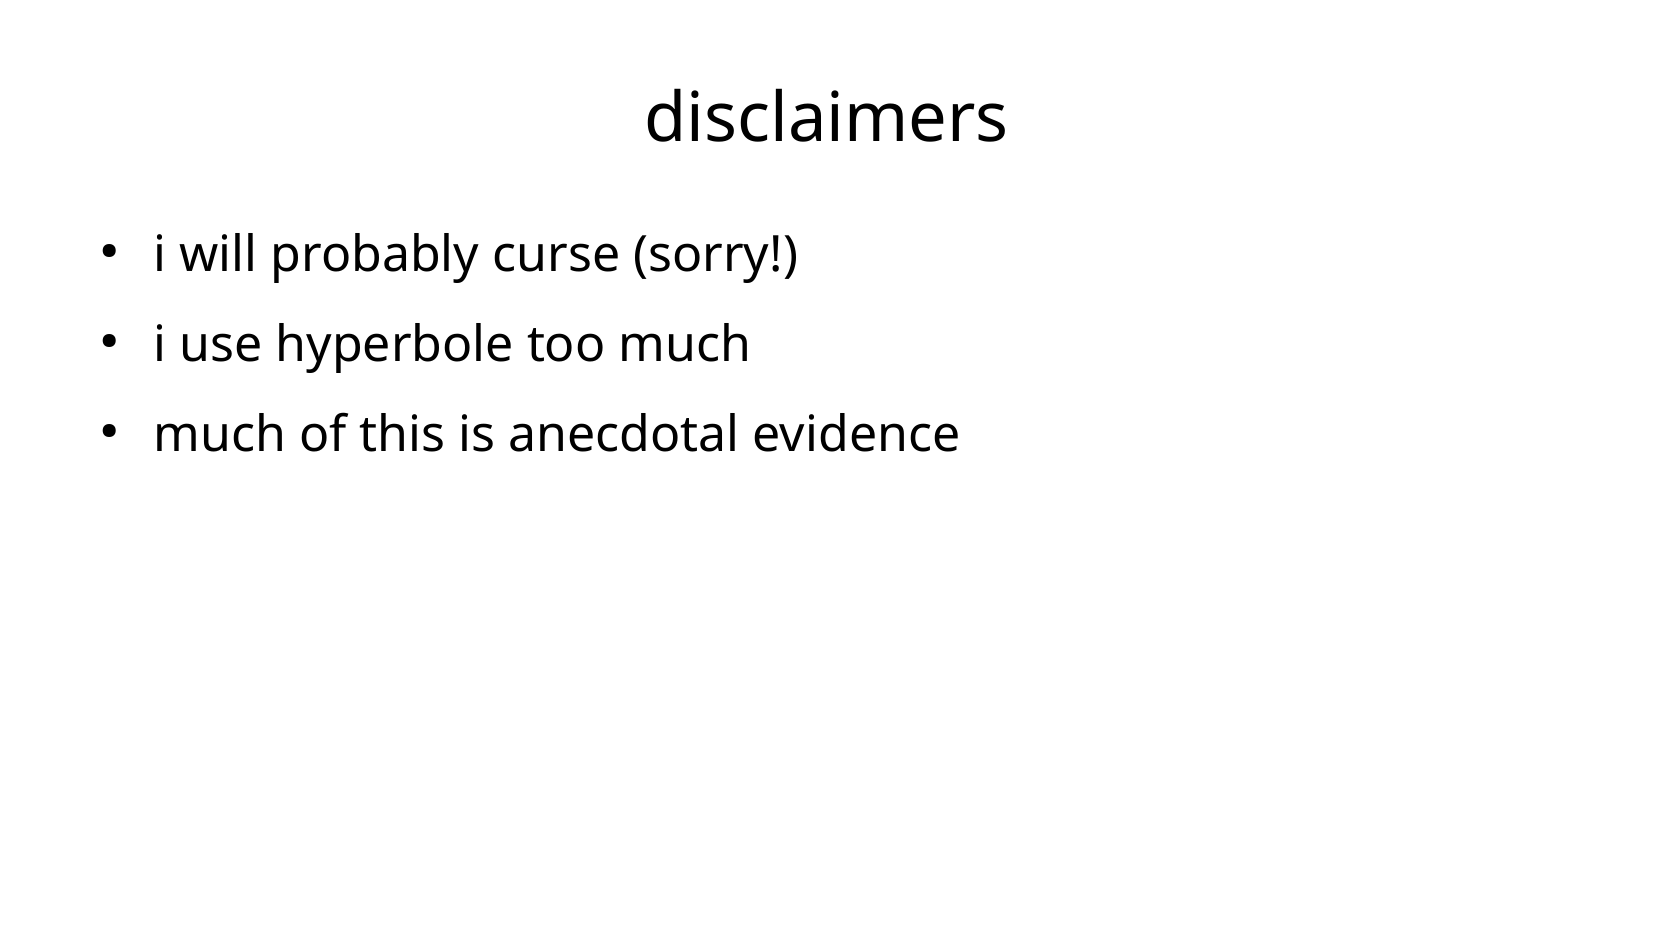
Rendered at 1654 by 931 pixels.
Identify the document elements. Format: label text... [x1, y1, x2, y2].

title disclaimers [82, 37, 1571, 193]
list i will probably curse (sorry!) i use hyperbole too much much of this is anecdotal evidence [82, 217, 1571, 931]
